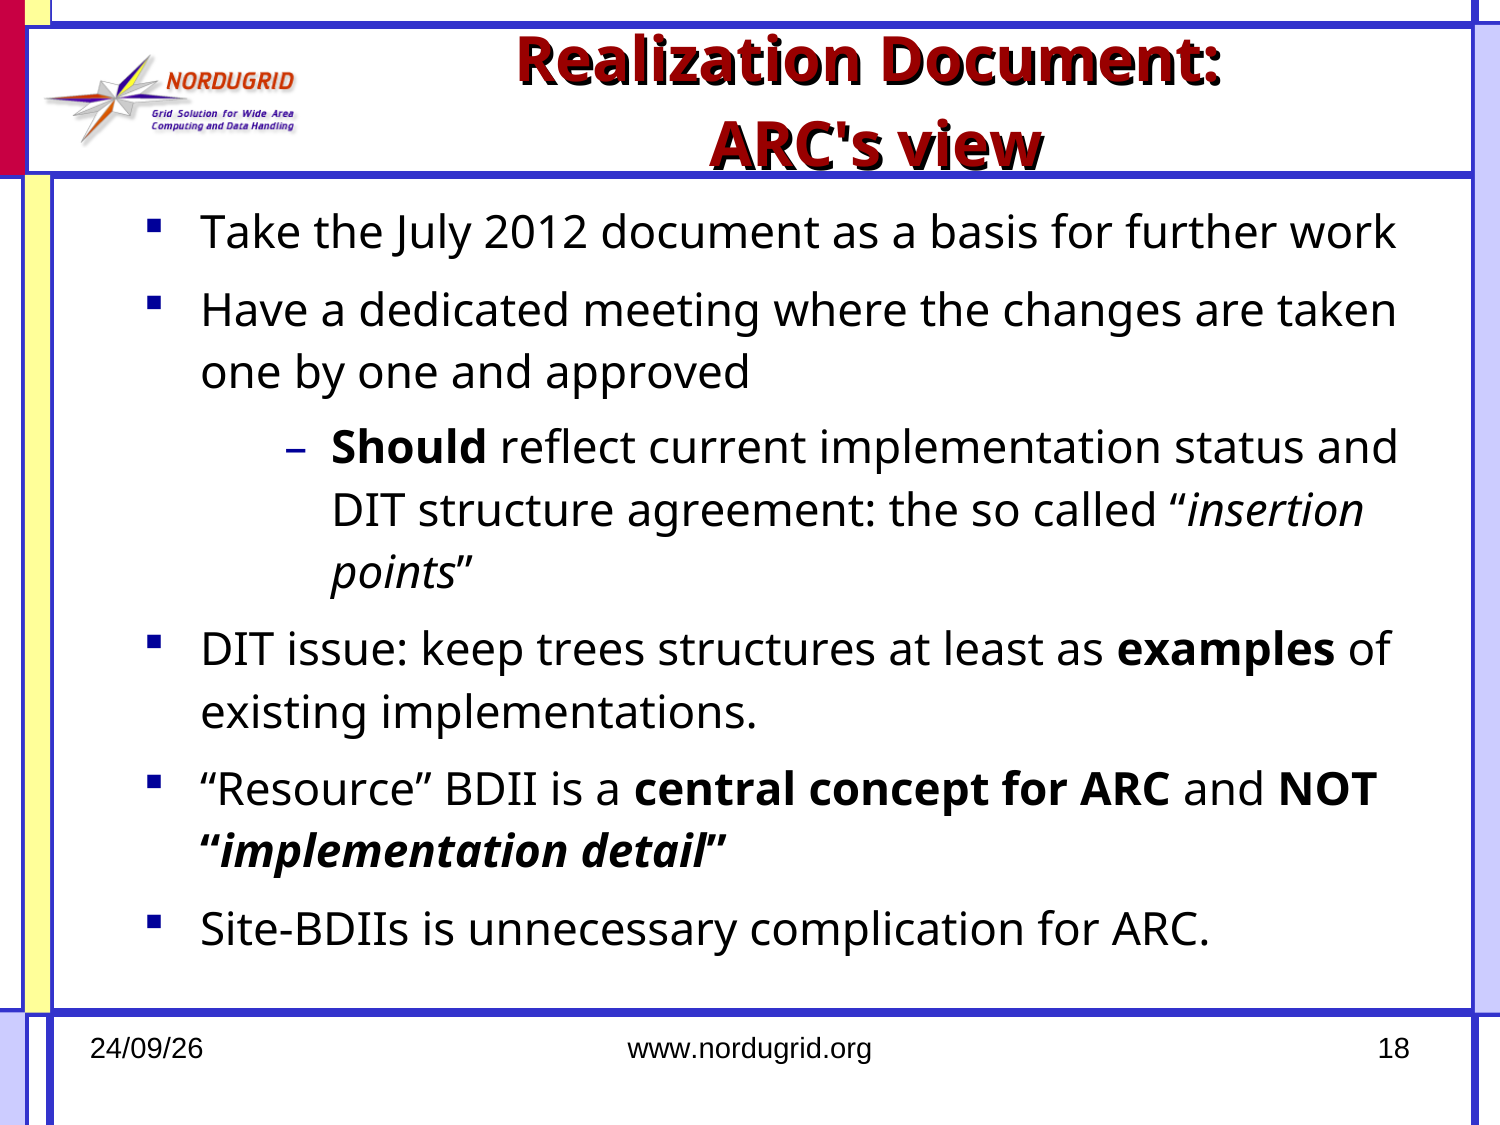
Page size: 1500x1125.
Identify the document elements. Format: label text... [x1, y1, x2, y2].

title Realization Document: ARC's view [324, 17, 1428, 183]
picture [40, 49, 301, 148]
list Take the July 2012 document as a basis for further work Have a dedicated meeting where the changes are taken one by one and approved Should reflect current implementation status and DIT structure agreement: the so called “insertion points” DIT issue: keep trees structures at least as examples of existing implementations. “Resource” BDII is a central concept for ARC and NOT “implementation detail” Site-BDIIs is unnecessary complication for ARC. [87, 200, 1426, 910]
